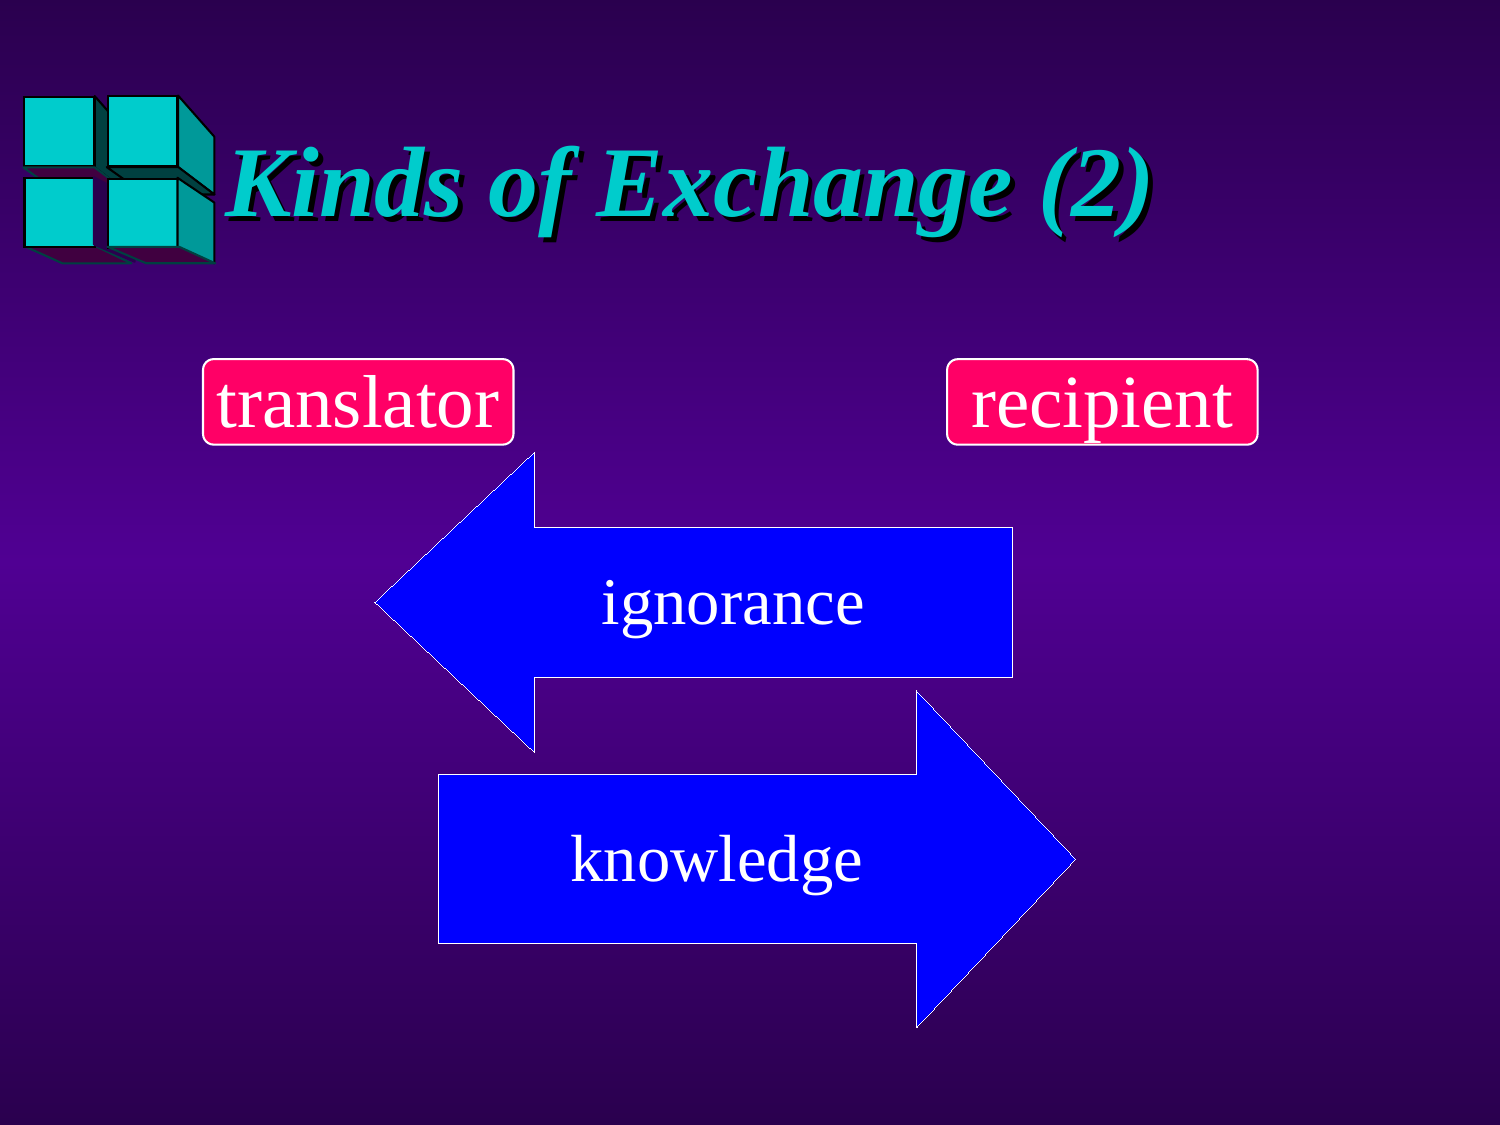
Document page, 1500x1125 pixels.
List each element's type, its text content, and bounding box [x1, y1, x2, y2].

text_box ignorance [374, 452, 1013, 753]
title Kinds of Exchange (2) [224, 62, 1388, 303]
text_box translator [203, 359, 514, 445]
text_box knowledge [438, 690, 1076, 1028]
text_box recipient [947, 359, 1258, 445]
